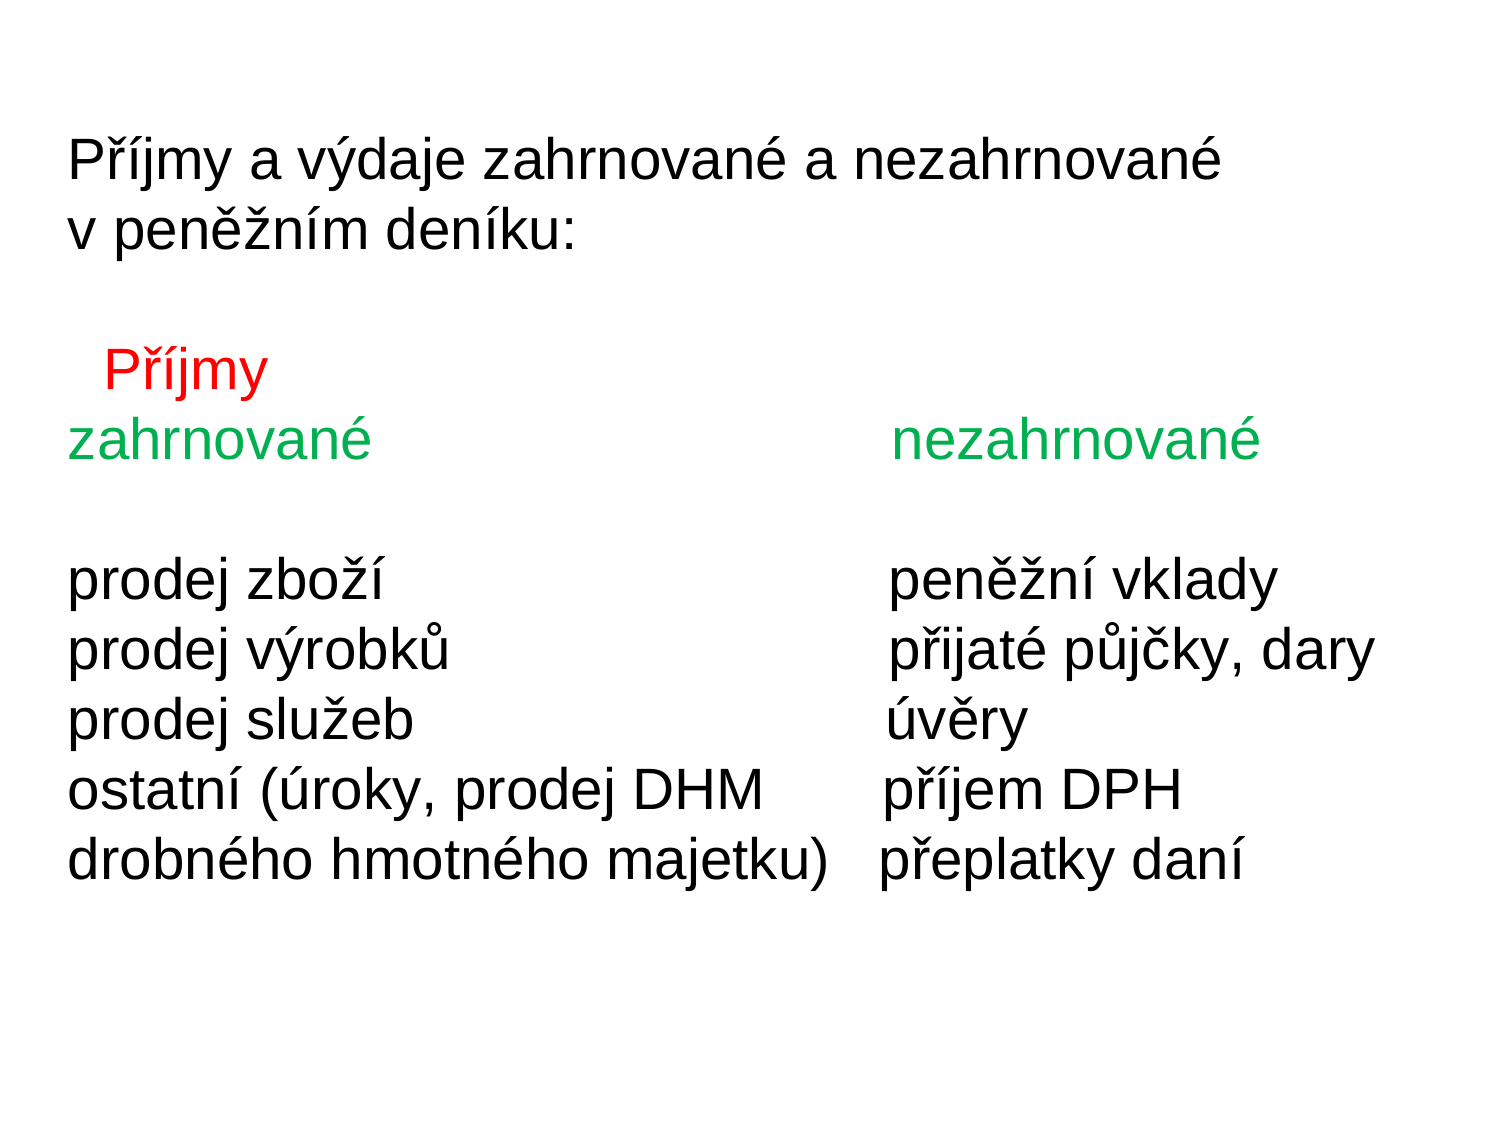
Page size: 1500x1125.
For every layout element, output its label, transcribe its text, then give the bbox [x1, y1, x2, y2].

text_box Příjmy a výdaje zahrnované a nezahrnované v peněžním deníku: Příjmy zahrnované nezahrnované prodej zboží peněžní vklady prodej výrobků přijaté půjčky, dary prodej služeb úvěry ostatní (úroky, prodej DHM příjem DPH drobného hmotného majetku) přeplatky daní [53, 113, 1471, 1039]
